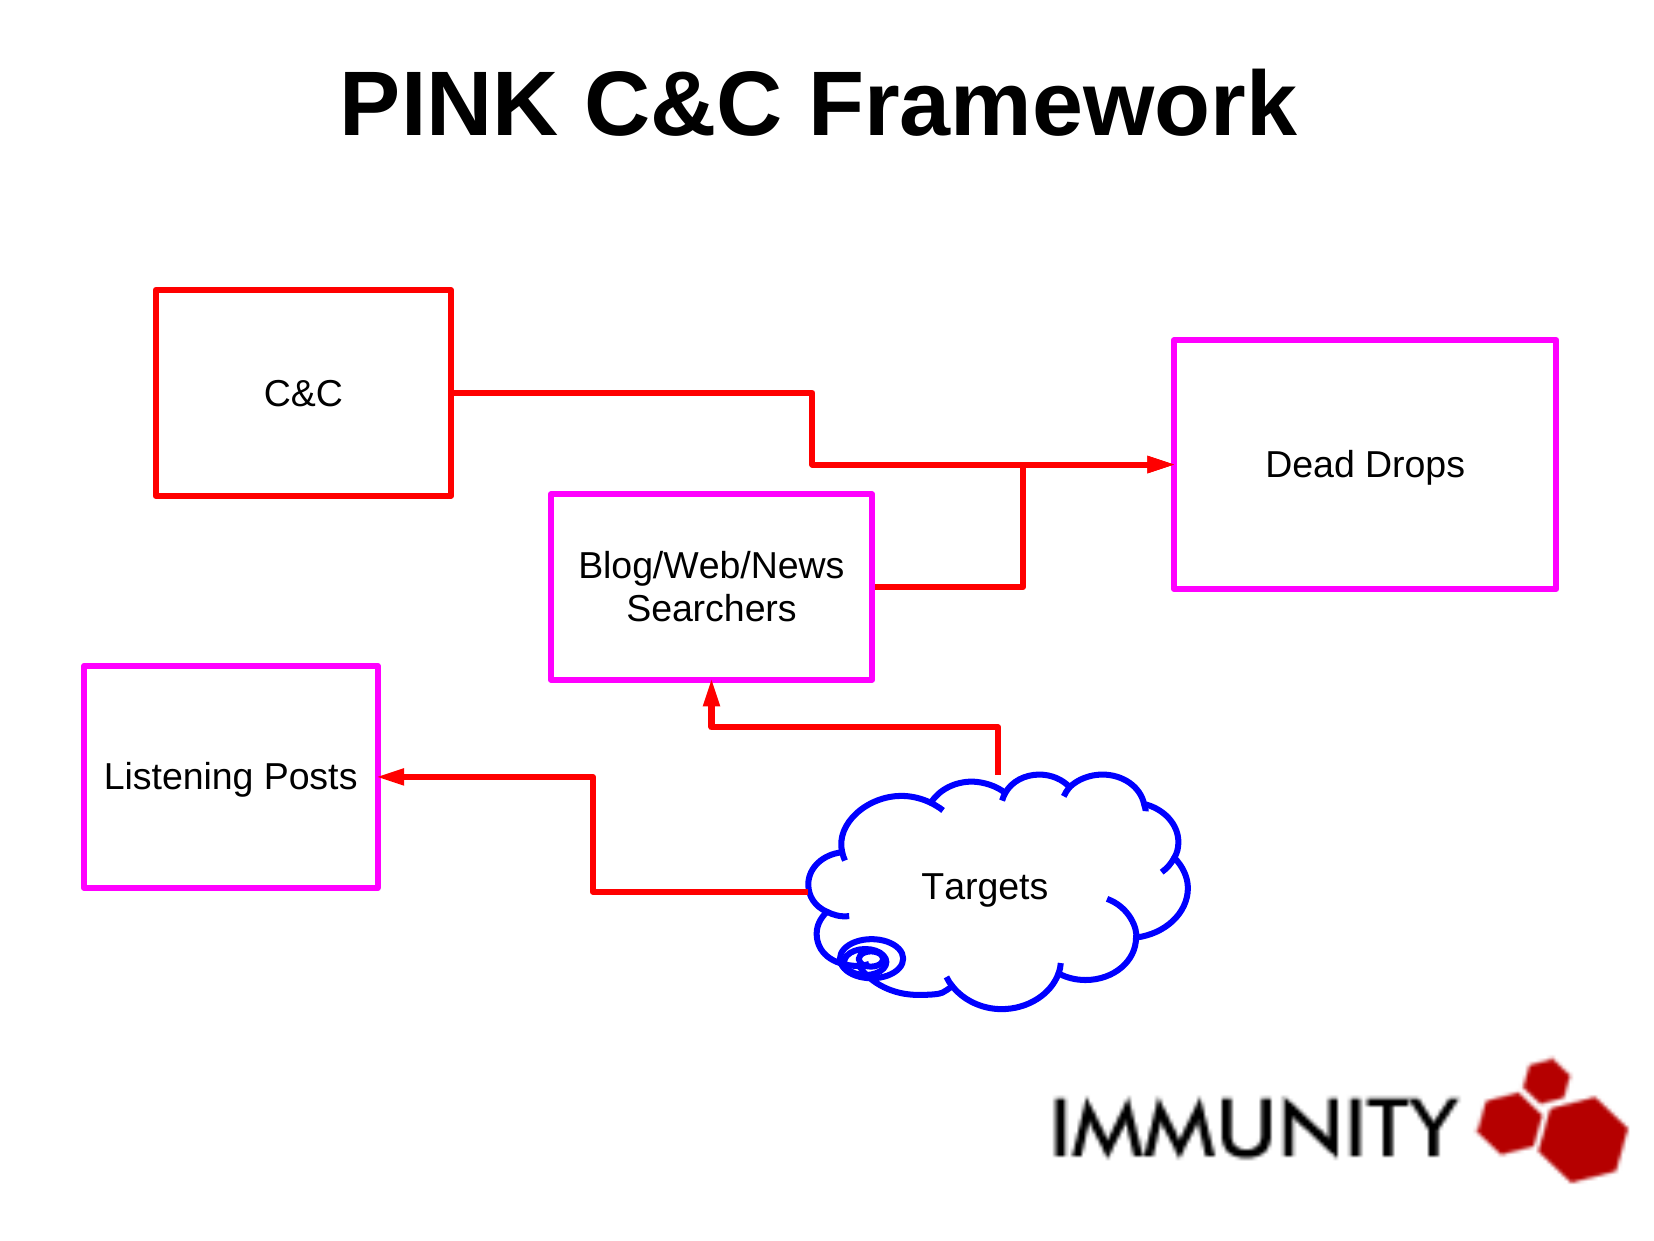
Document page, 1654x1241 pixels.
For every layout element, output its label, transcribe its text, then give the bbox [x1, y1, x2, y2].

text_box C&C [155, 290, 452, 496]
picture [1006, 1017, 1654, 1241]
text_box Dead Drops [1173, 340, 1557, 589]
text_box Blog/Web/News Searchers [550, 494, 873, 680]
title PINK C&C Framework [75, 0, 1564, 208]
text_box Listening Posts [84, 665, 378, 888]
text_box Targets [808, 774, 1188, 1010]
